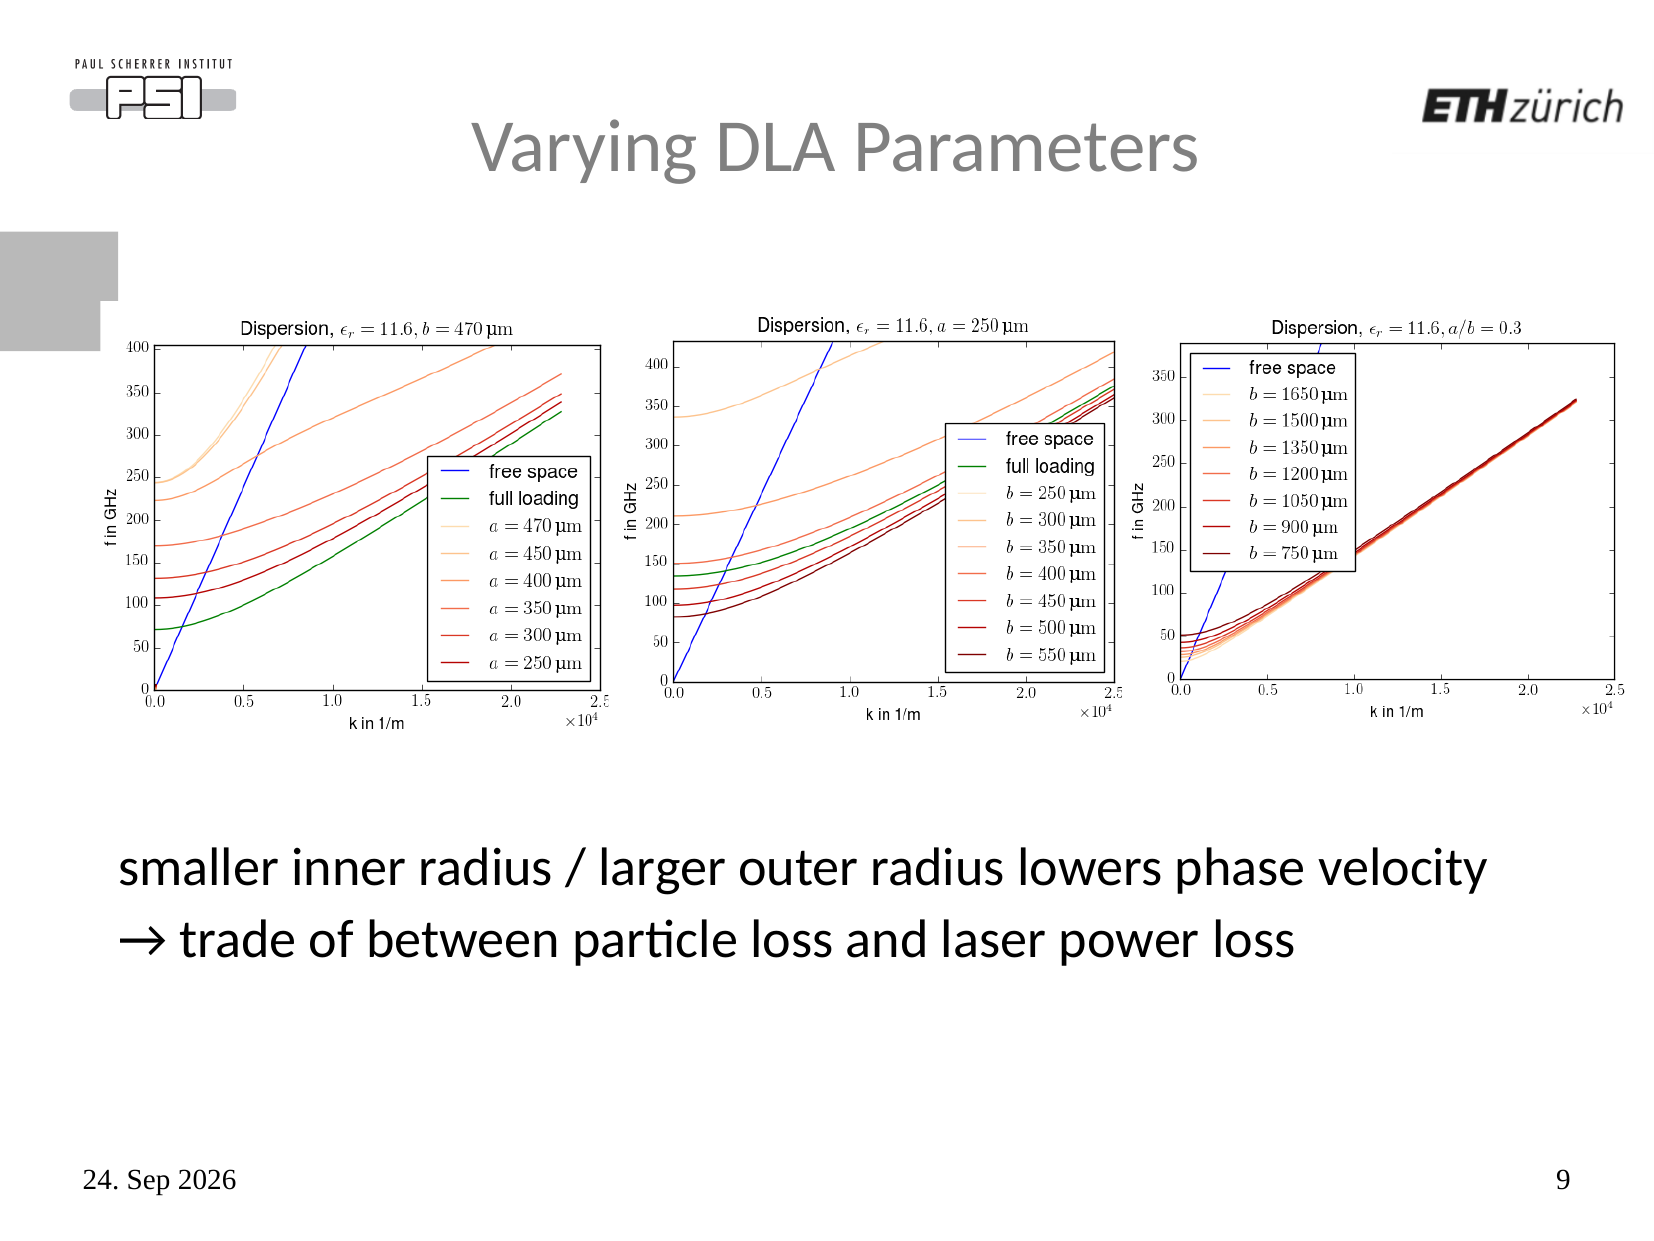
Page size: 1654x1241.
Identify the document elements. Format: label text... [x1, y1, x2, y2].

list smaller inner radius / larger outer radius lowers phase velocity → trade of between particle loss and laser power loss [118, 844, 1569, 1052]
title Varying DLA Parameters [265, 49, 1406, 257]
picture [100, 298, 1635, 733]
picture [1406, 59, 1654, 154]
